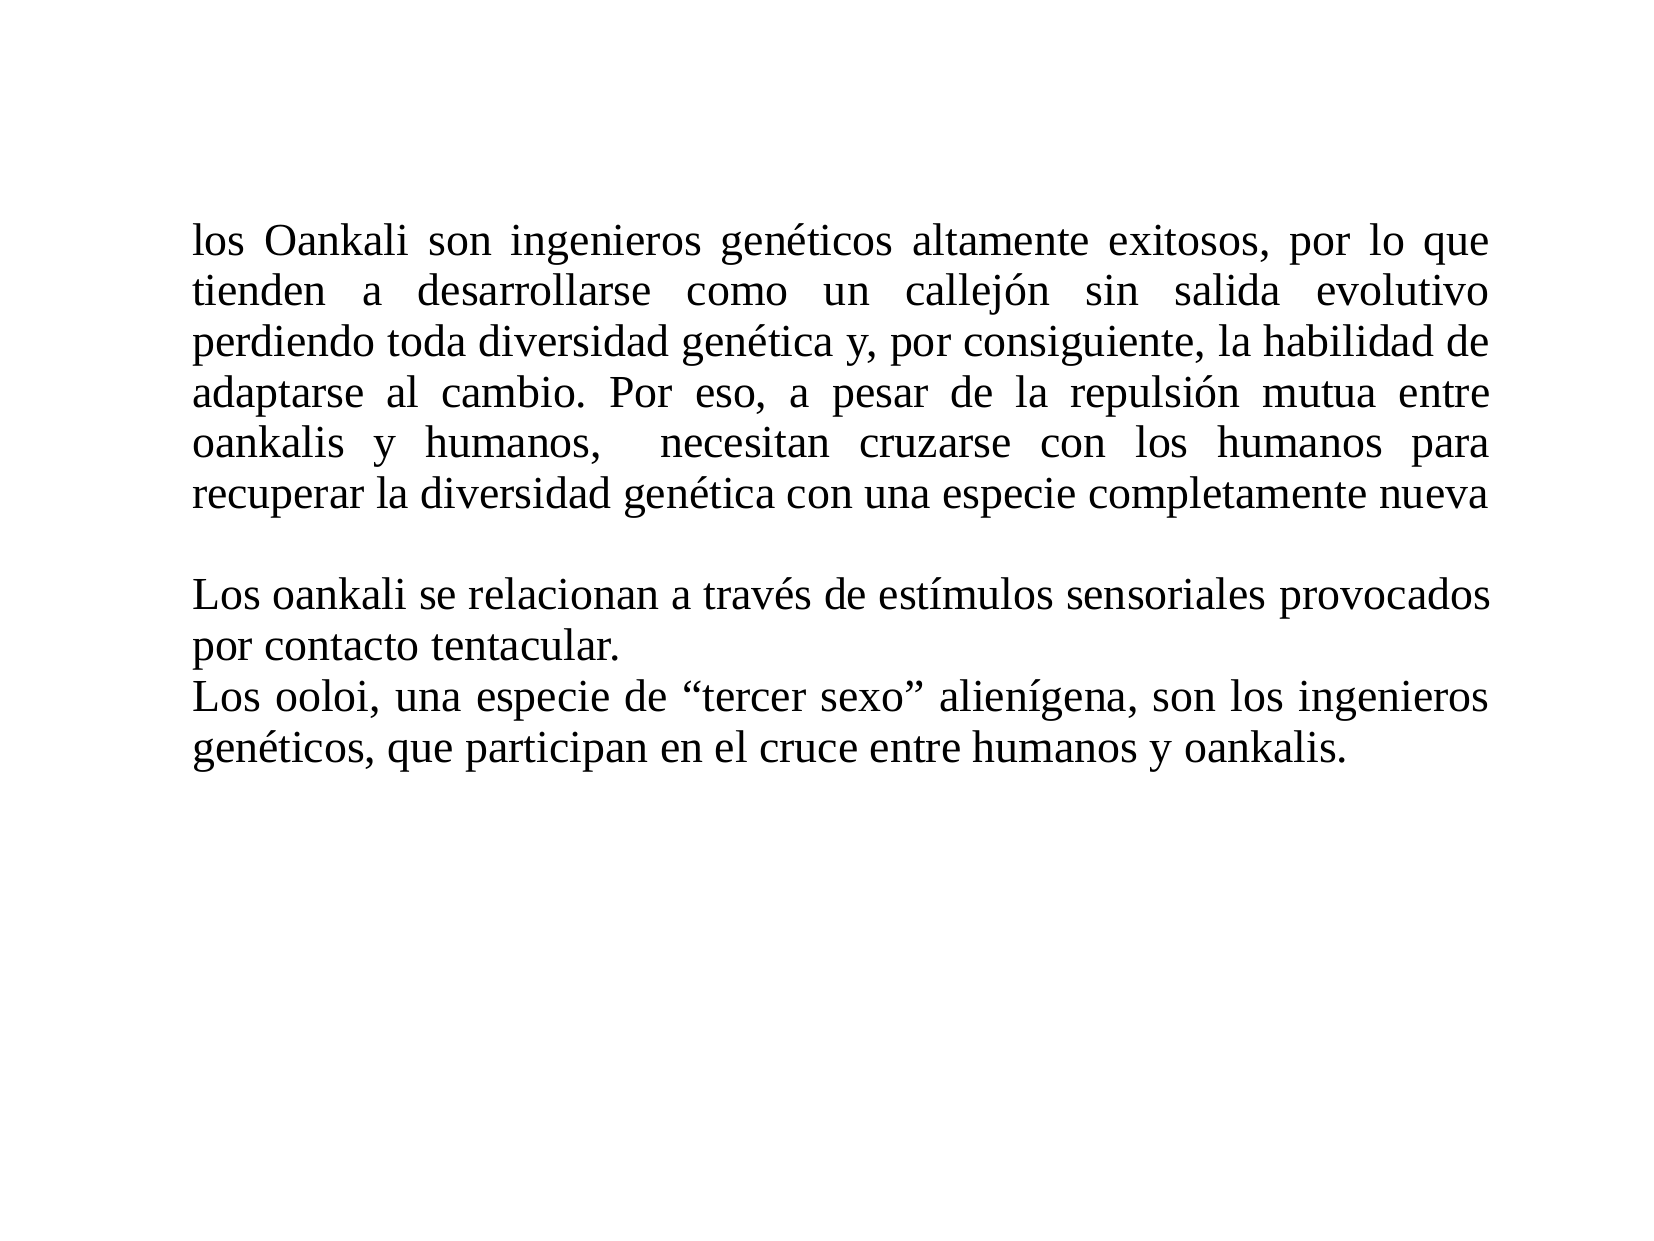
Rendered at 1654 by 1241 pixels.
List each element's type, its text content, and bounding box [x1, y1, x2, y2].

text_box los Oankali son ingenieros genéticos altamente exitosos, por lo que tienden a desarrollarse como un callejón sin salida evolutivo perdiendo toda diversidad genética y, por consiguiente, la habilidad de adaptarse al cambio. Por eso, a pesar de la repulsión mutua entre oankalis y humanos, necesitan cruzarse con los humanos para recuperar la diversidad genética con una especie completamente nueva Los oankali se relacionan a través de estímulos sensoriales provocados por contacto tentacular. Los ooloi, una especie de “tercer sexo” alienígena, son los ingenieros genéticos, que participan en el cruce entre humanos y oankalis. [177, 206, 1506, 979]
